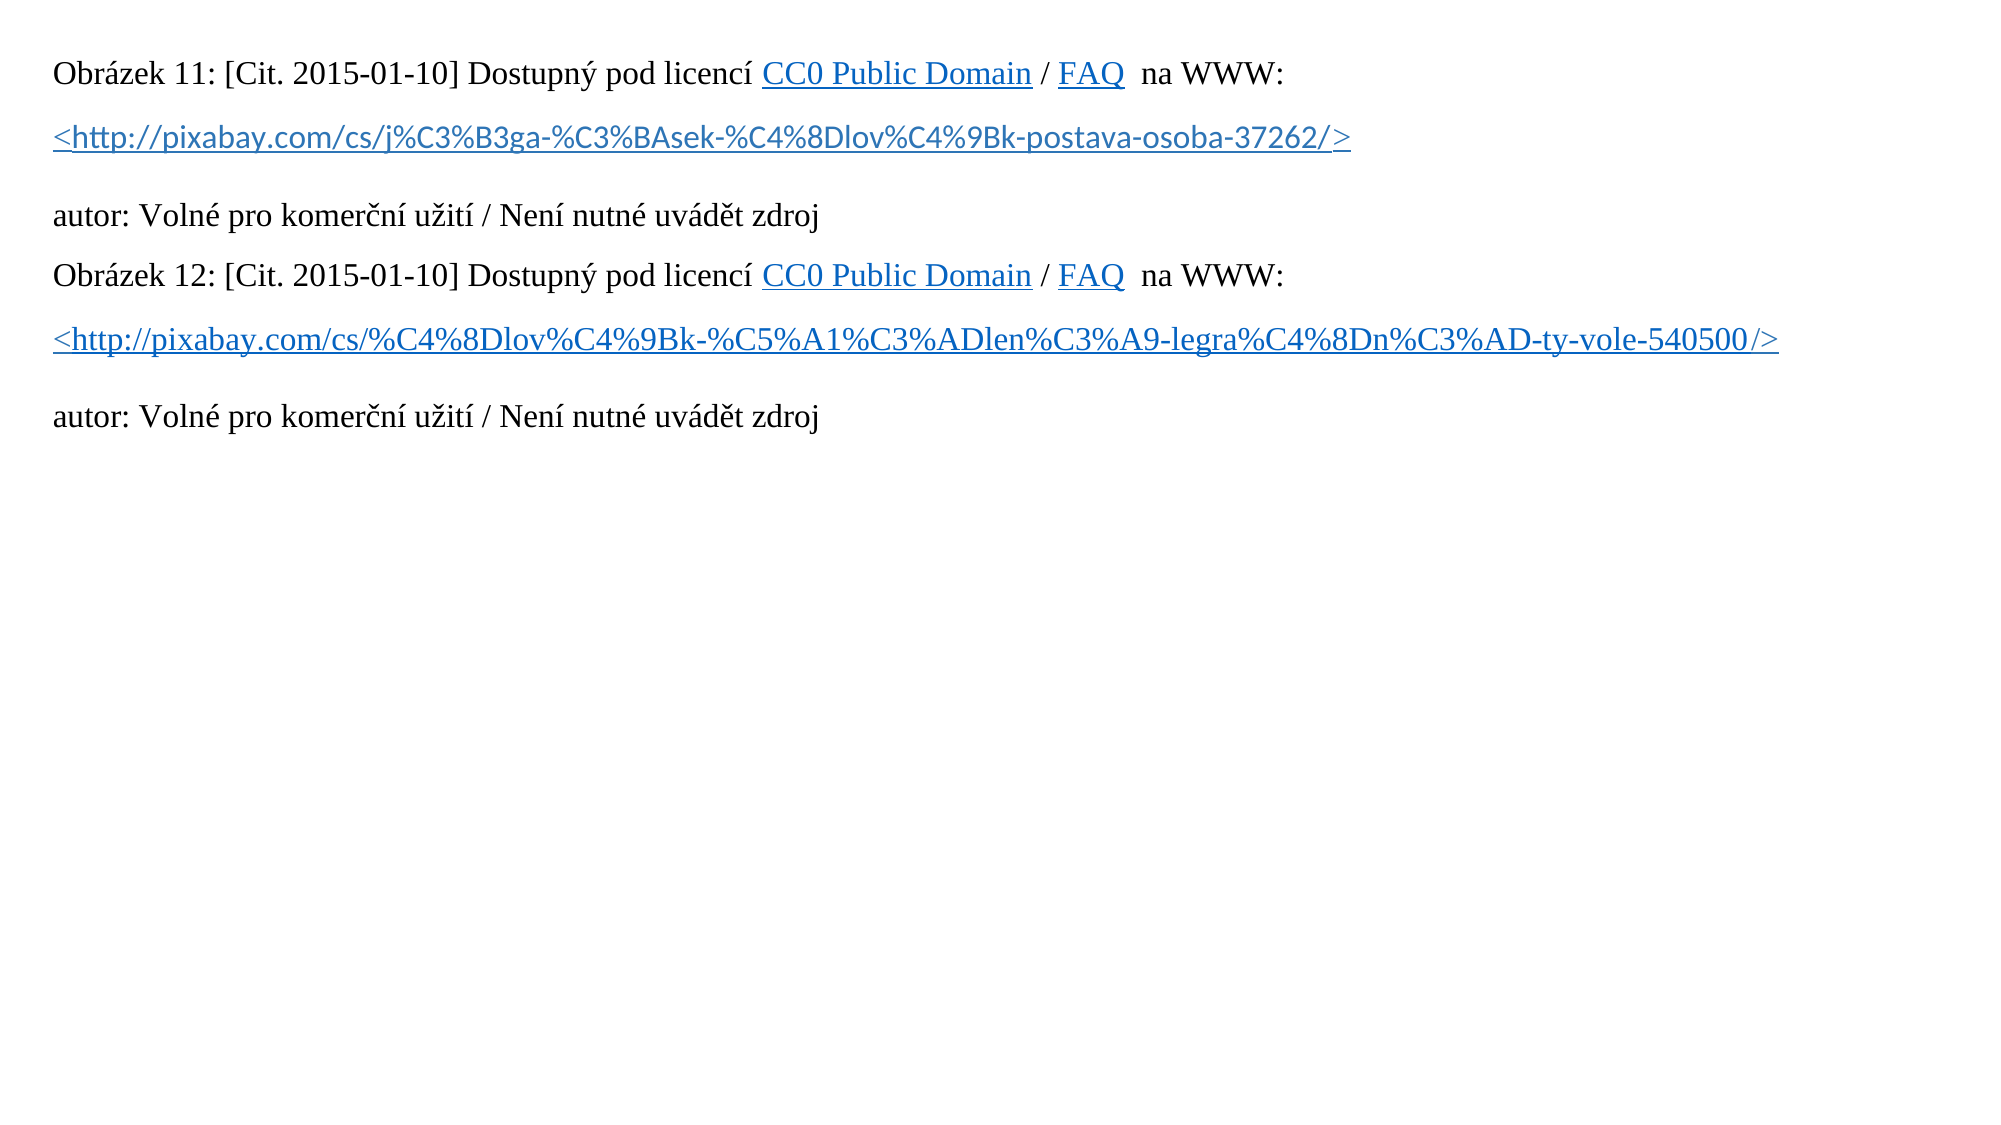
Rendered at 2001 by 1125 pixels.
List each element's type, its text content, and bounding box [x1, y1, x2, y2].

list Obrázek 11: [Cit. 2015-01-10] Dostupný pod licencí CC0 Public Domain / FAQ na WWW: <http://pixabay.com/cs/j%C3%B3ga-%C3%BAsek-%C4%8Dlov%C4%9Bk-postava-osoba-37262/> autor: Volné pro komerční užití / Není nutné uvádět zdroj Obrázek 12: [Cit. 2015-01-10] Dostupný pod licencí CC0 Public Domain / FAQ na WWW: <http://pixabay.com/cs/%C4%8Dlov%C4%9Bk-%C5%A1%C3%ADlen%C3%A9-legra%C4%8Dn%C3%AD-ty-vole-540500/> autor: Volné pro komerční užití / Není nutné uvádět zdroj [37, 44, 1972, 1095]
